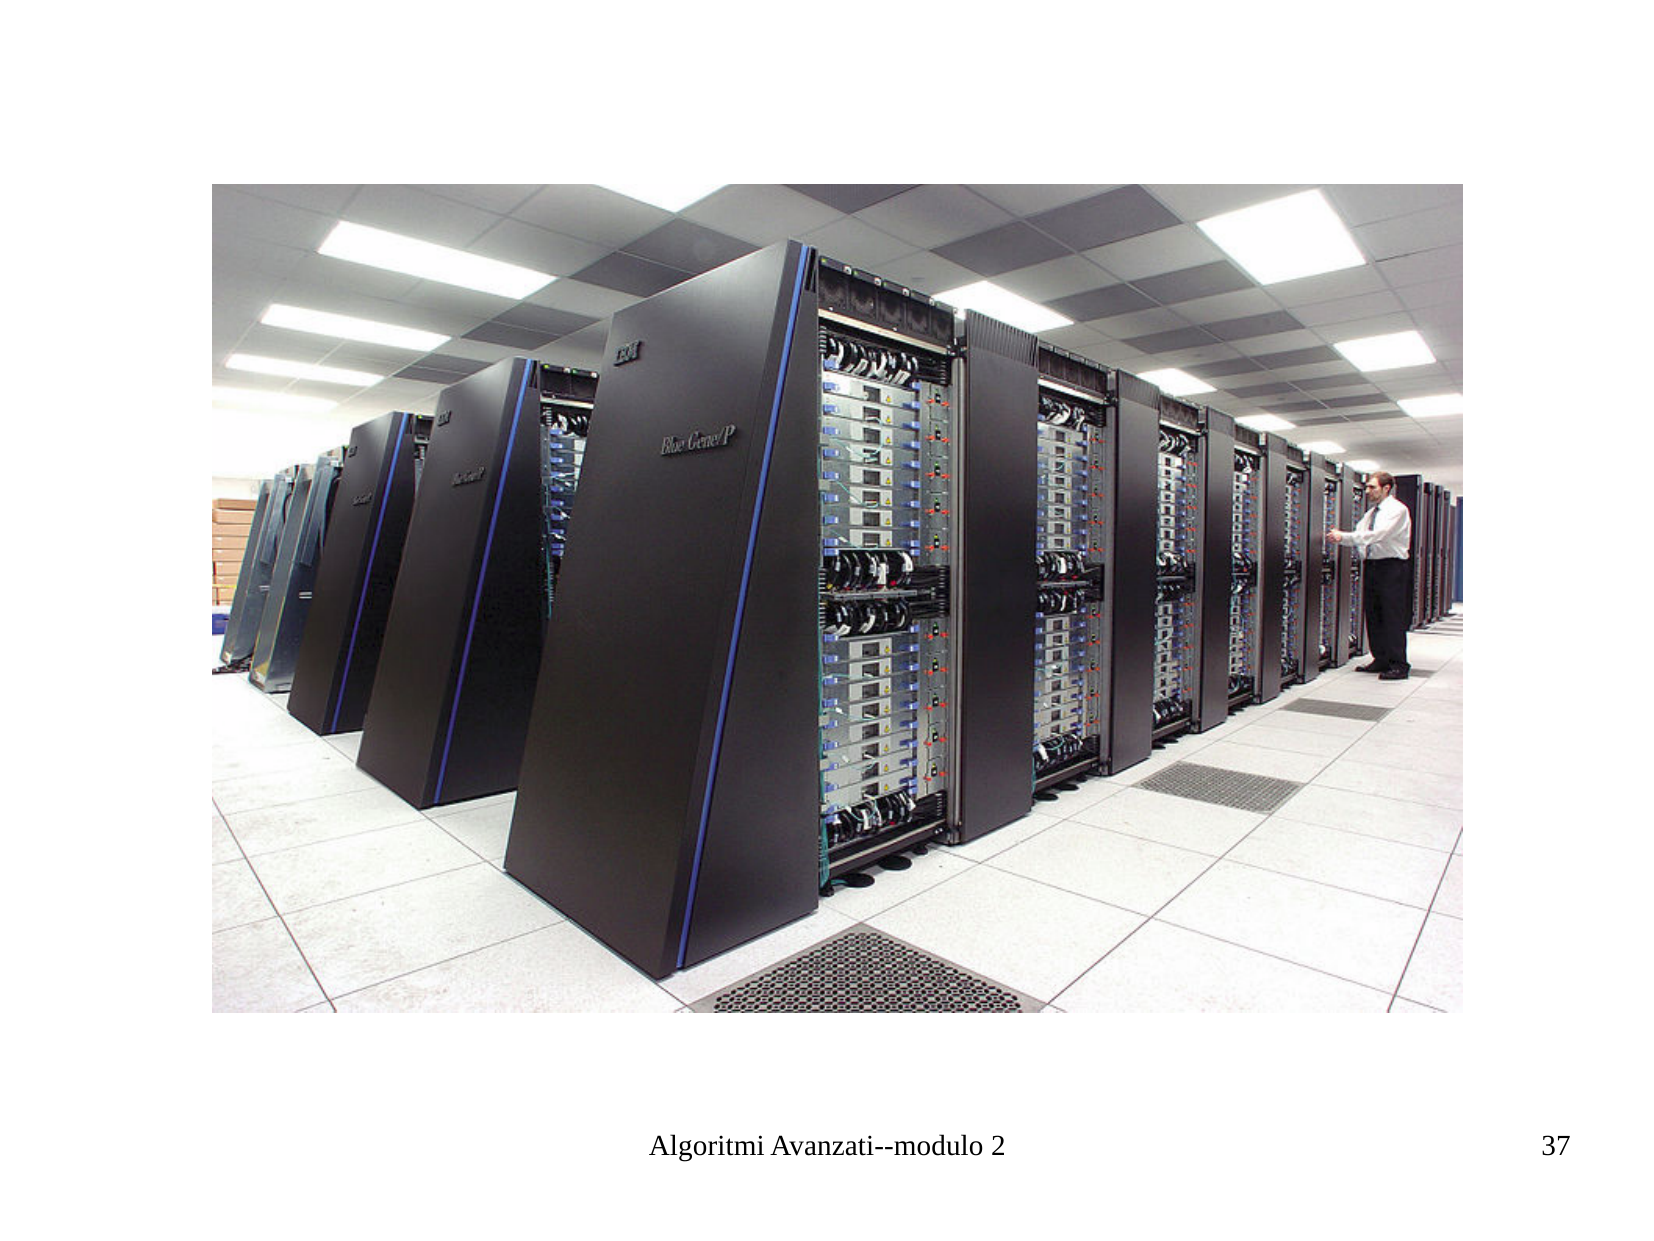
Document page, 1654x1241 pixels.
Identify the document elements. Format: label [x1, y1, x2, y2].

picture [212, 184, 1463, 1013]
